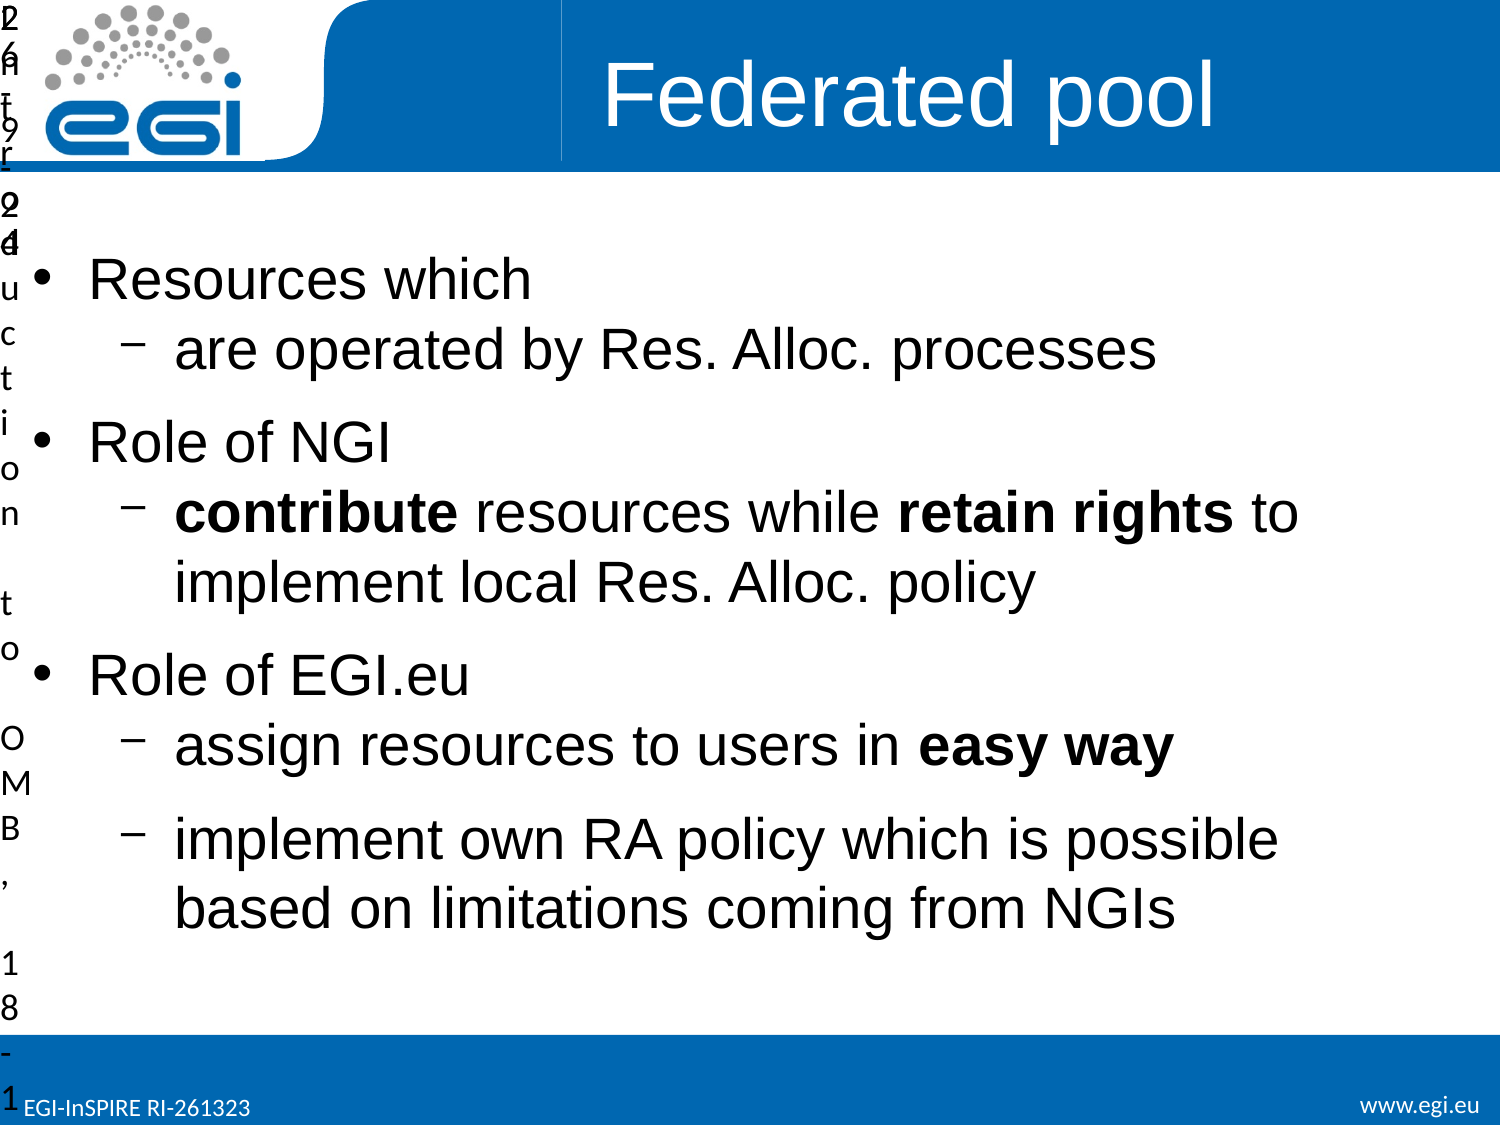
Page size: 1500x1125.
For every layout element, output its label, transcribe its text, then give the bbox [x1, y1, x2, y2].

title Federated pool [348, 19, 1471, 161]
picture [0, 0, 265, 161]
list Resources which are operated by Res. Alloc. processes Role of NGI contribute resources while retain rights to implement local Res. Alloc. policy Role of EGI.eu assign resources to users in easy way implement own RA policy which is possible based on limitations coming from NGIs [17, 233, 1425, 1000]
